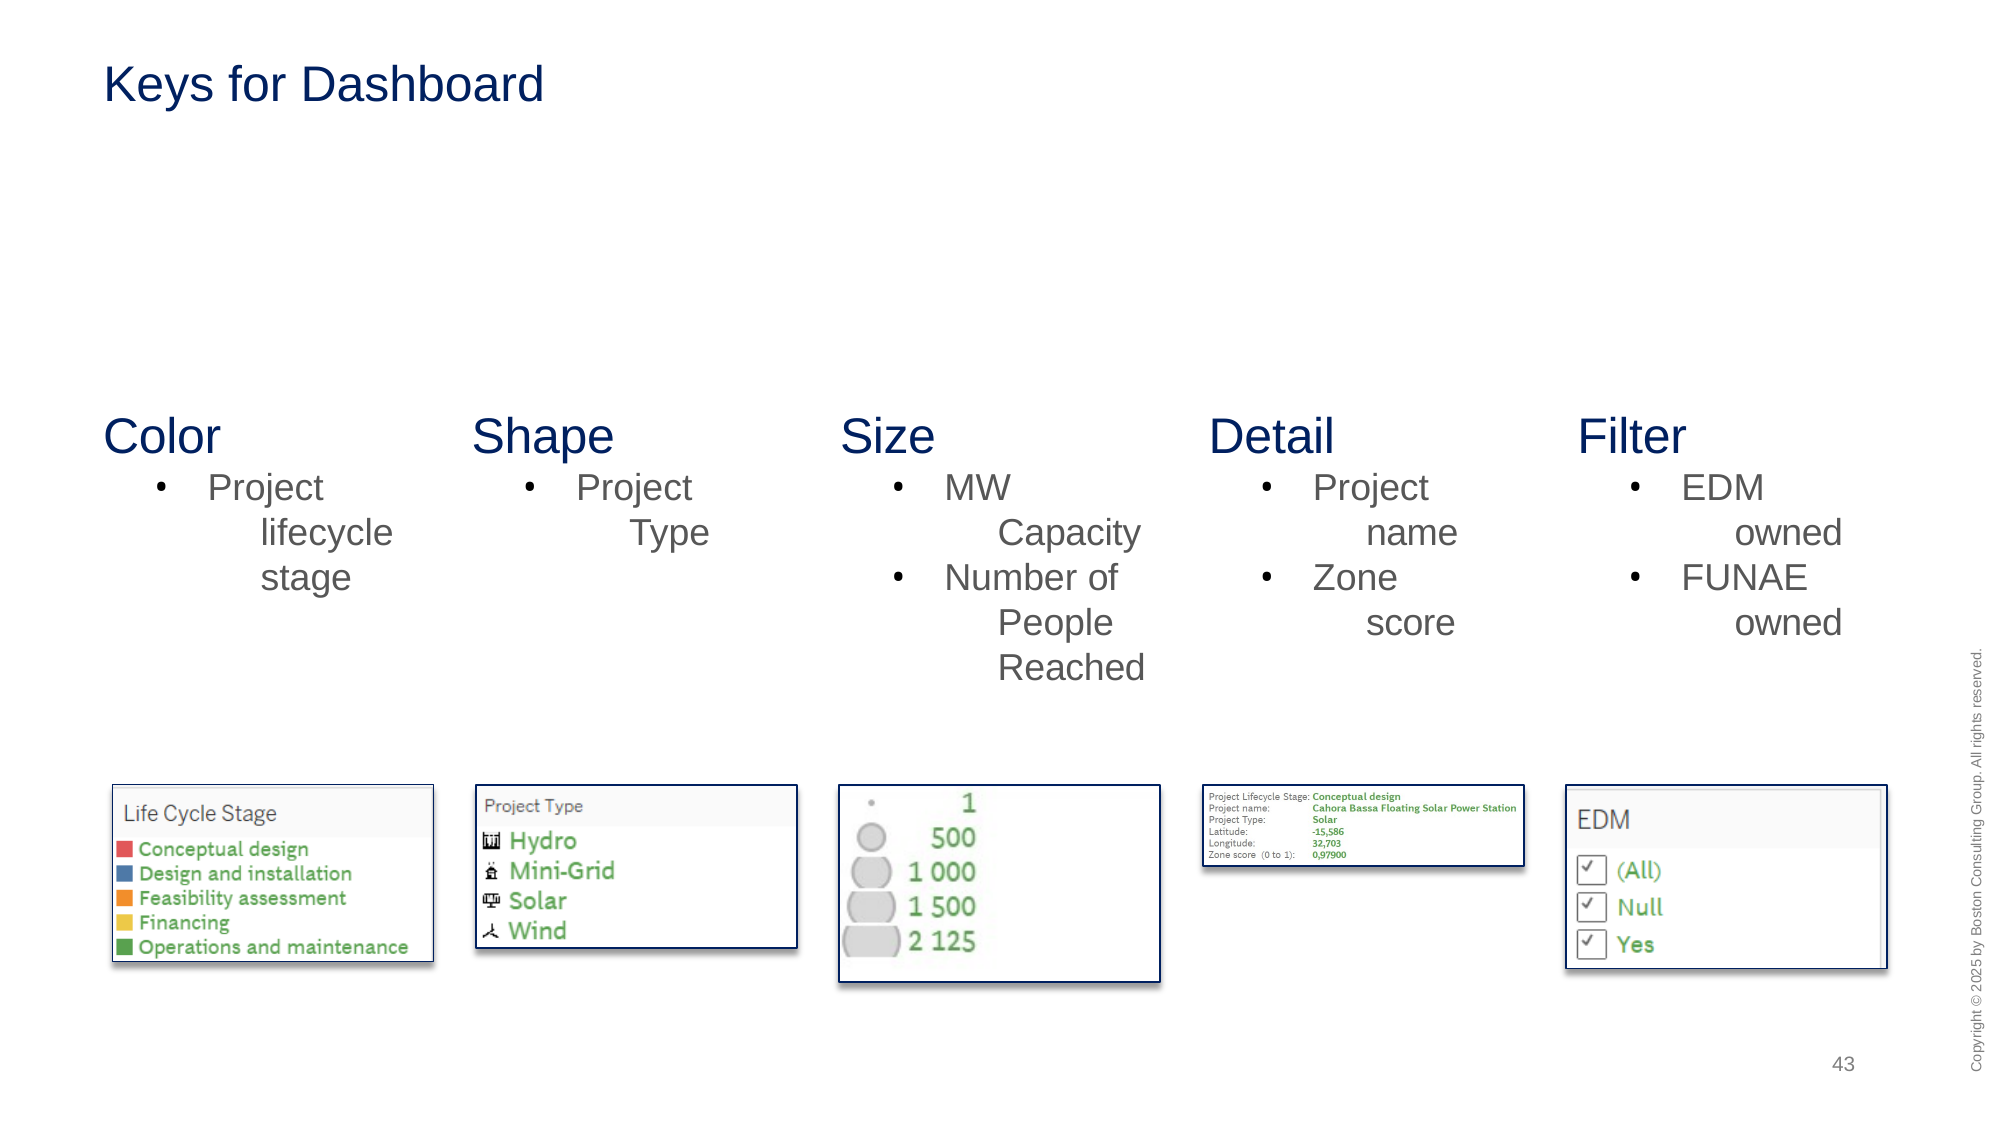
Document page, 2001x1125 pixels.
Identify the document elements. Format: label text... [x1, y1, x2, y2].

text_box Detail Project name Zone score [1206, 375, 1489, 601]
picture [1193, 782, 1534, 882]
picture [466, 782, 807, 964]
text_box Filter EDM owned FUNAE owned [1575, 375, 1864, 601]
picture [1556, 782, 1897, 985]
picture [829, 782, 1170, 999]
text_box Shape Project Type [469, 375, 737, 556]
text_box Size MW Capacity Number of People Reached [838, 375, 1160, 647]
picture [103, 782, 443, 978]
text_box Color Project lifecycle stage [101, 375, 402, 601]
title Keys for Dashboard [103, 55, 1897, 111]
